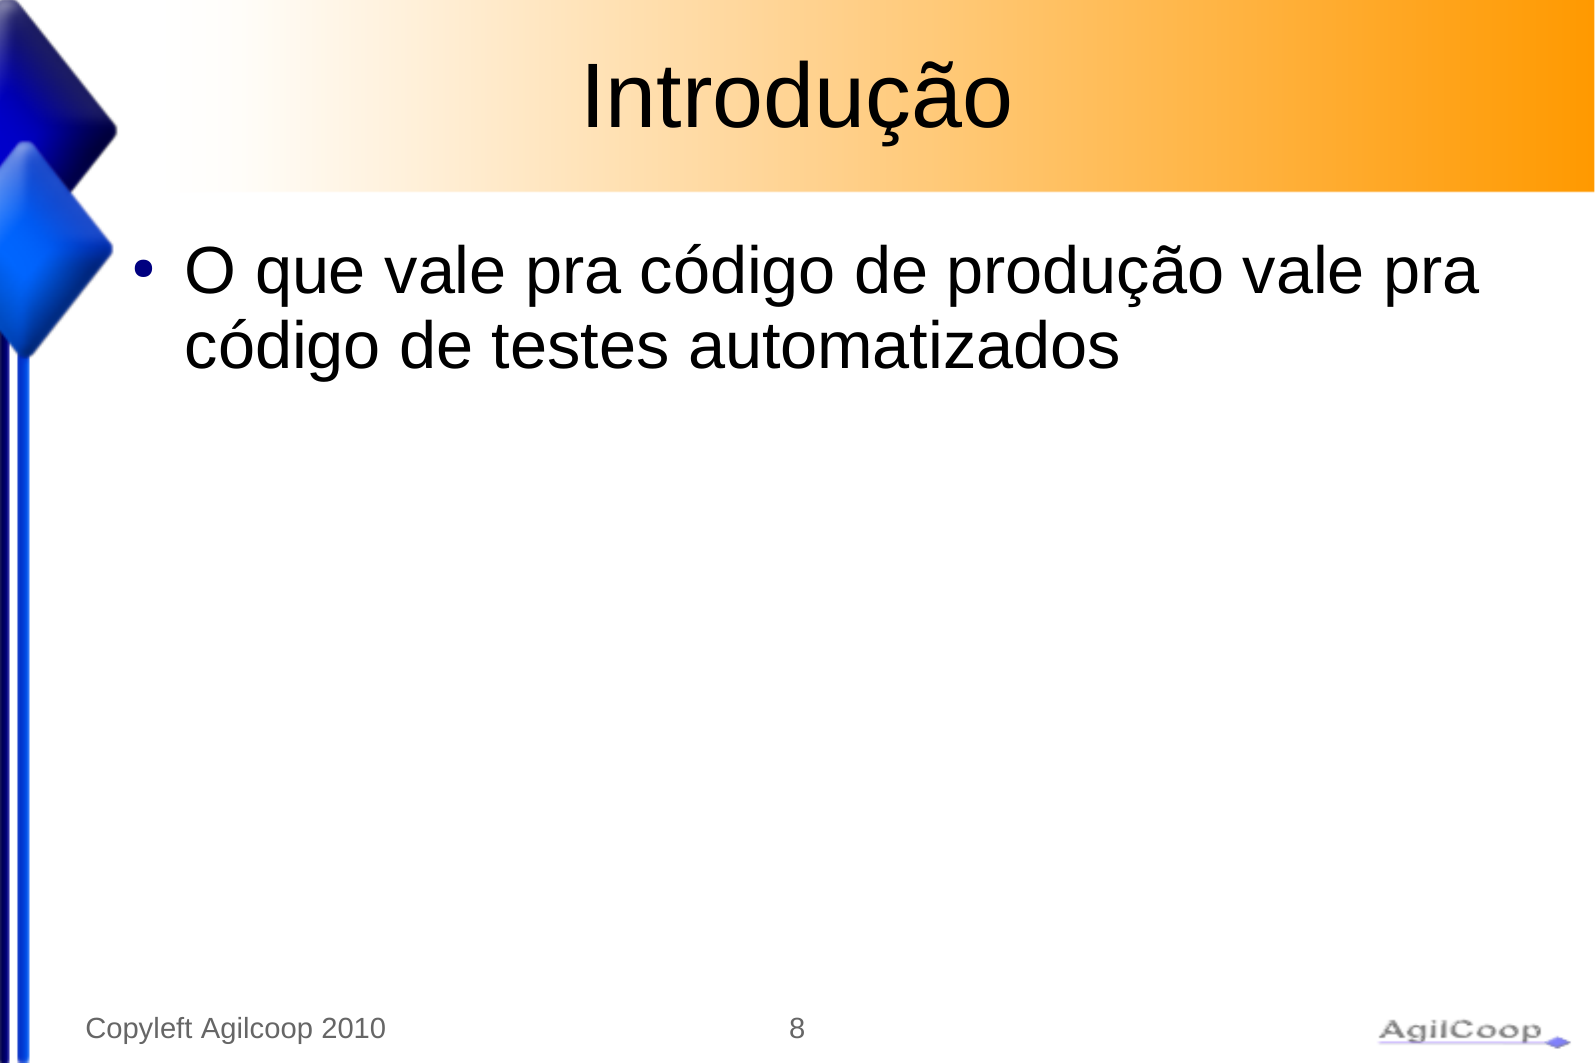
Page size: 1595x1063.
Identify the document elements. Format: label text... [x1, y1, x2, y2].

list O que vale pra código de produção vale pra código de testes automatizados [113, 232, 1549, 947]
picture [0, 0, 1595, 1063]
title Introdução [79, 6, 1515, 185]
